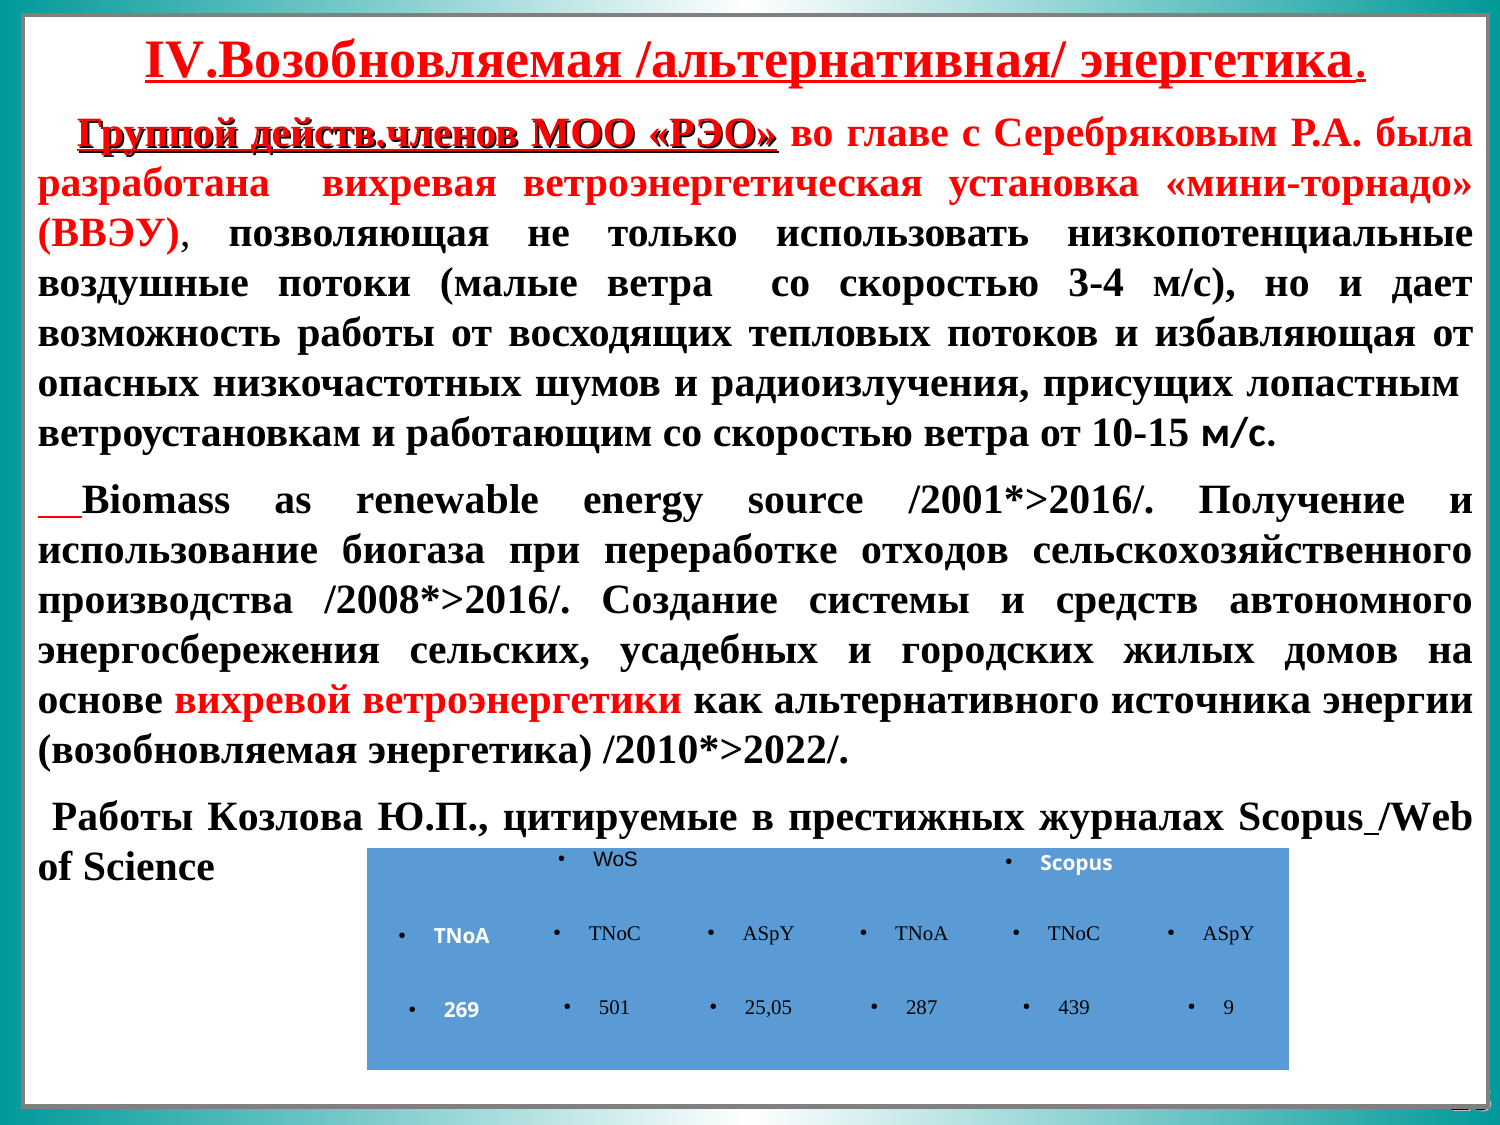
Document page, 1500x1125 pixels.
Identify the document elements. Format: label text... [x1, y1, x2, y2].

table_cell ASpY [1133, 922, 1289, 996]
table_cell TNoA [367, 922, 520, 996]
table_cell 287 [828, 996, 980, 1070]
table_cell 269 [367, 996, 520, 1070]
table_cell 25,05 [674, 996, 828, 1070]
list IV.Возобновляемая /альтернативная/ энергетика. Группой действ.членов МОО «РЭО» во главе с Серебряковым Р.А. была разработана вихревая ветроэнергетическая установка «мини-торнадо» (ВВЭУ), позволяющая не только использовать низкопотенциальные воздушные потоки (малые ветра со скоростью 3-4 м/с), но и дает возможность работы от восходящих тепловых потоков и избавляющая от опасных низкочастотных шумов и радиоизлучения, присущих лопастным ветроустановкам и работающим со скоростью ветра от 10-15 м/с. Biomass as renewable energy source /2001*>2016/. Получение и использование биогаза при переработке отходов сельскохозяйственного производства /2008*>2016/. Cоздание системы и средств автономного энергосбережения сельских, усадебных и городских жилых домов на основе вихревой ветроэнергетики как альтернативного источника энергии (возобновляемая энергетика) /2010*>2022/. Работы Козлова Ю.П., цитируемые в престижных журналах Scopus /Web of Science [22, 15, 1489, 1107]
table_cell TNoC [980, 922, 1133, 996]
table_cell 9 [1133, 996, 1289, 1070]
table_cell ASpY [674, 922, 828, 996]
table_header Scopus [828, 848, 1289, 922]
table_cell 501 [520, 996, 674, 1070]
table_cell 439 [980, 996, 1133, 1070]
table_cell TNoC [520, 922, 674, 996]
table_header WoS [367, 848, 828, 922]
table_cell TNoA [828, 922, 980, 996]
